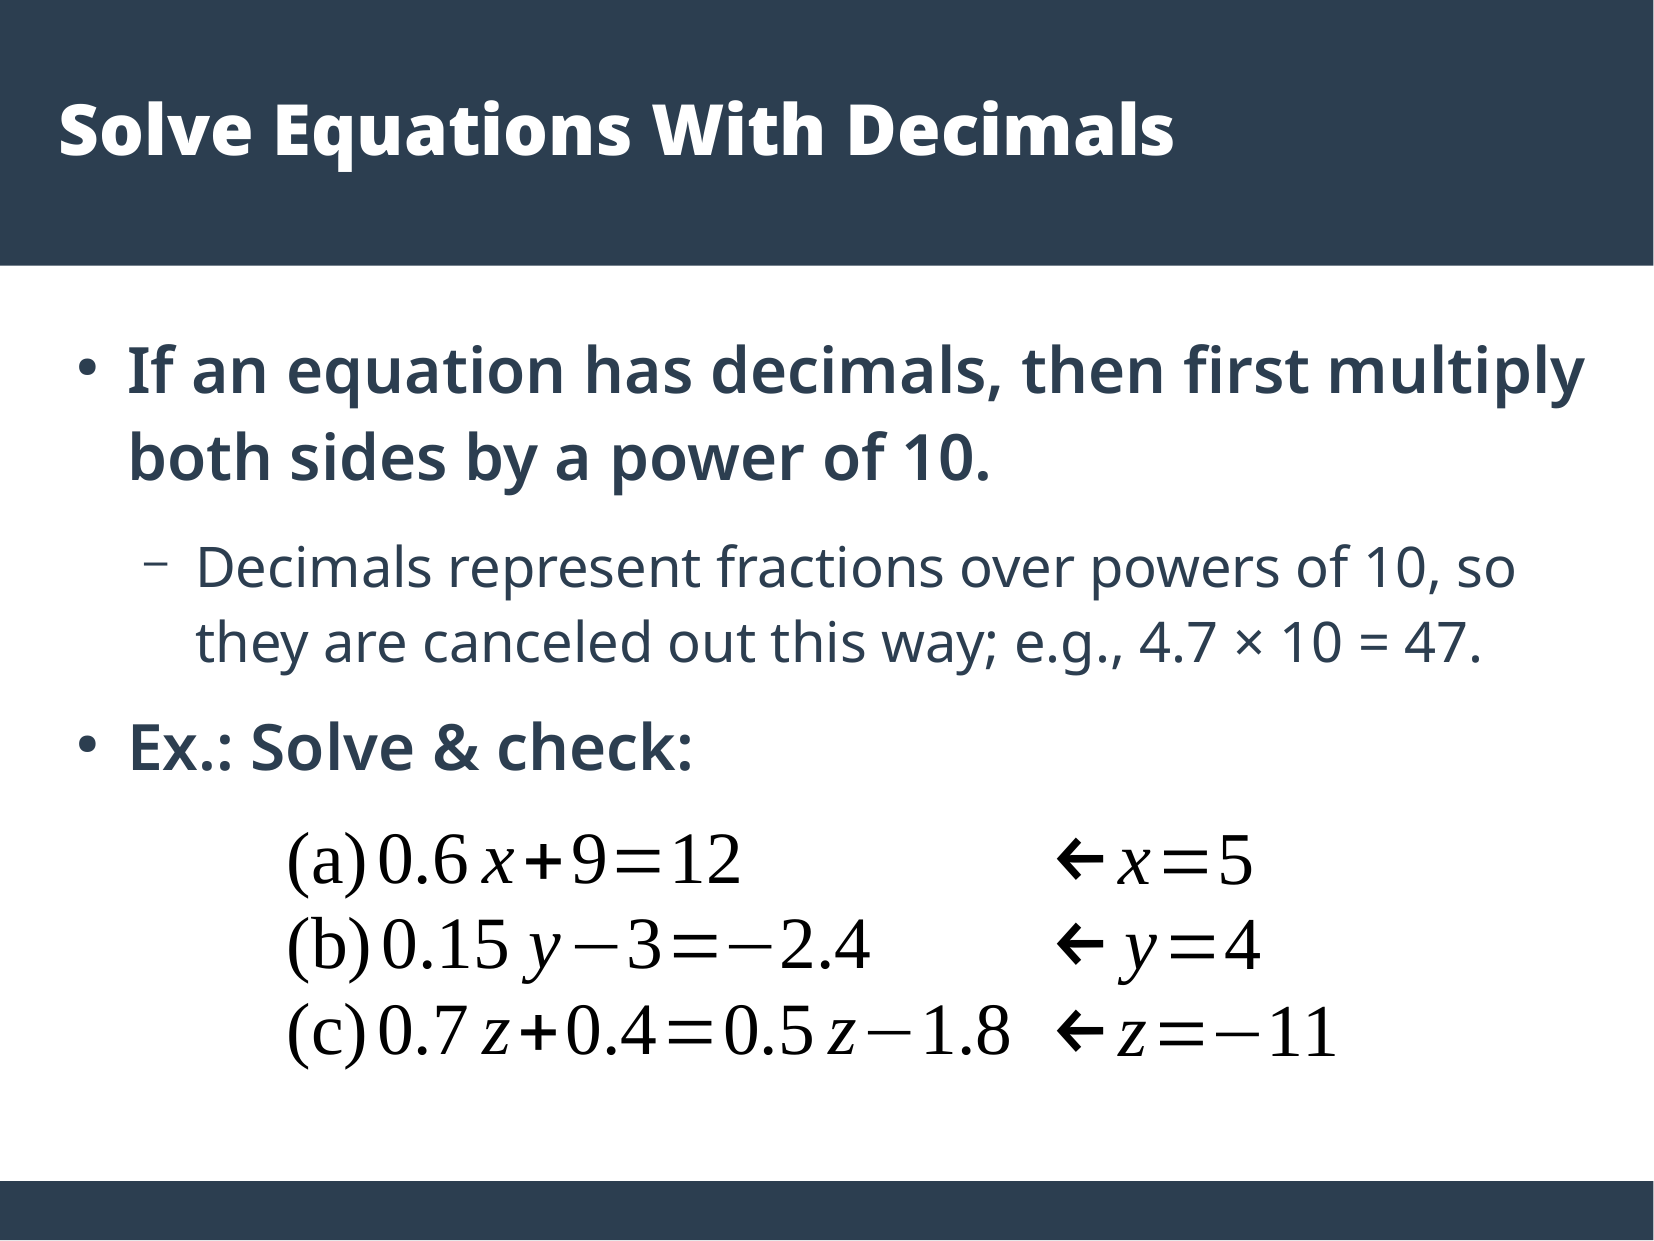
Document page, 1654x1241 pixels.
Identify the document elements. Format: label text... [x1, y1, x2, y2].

list If an equation has decimals, then first multiply both sides by a power of 10. Decimals represent fractions over powers of 10, so they are canceled out this way; e.g., 4.7 × 10 = 47. Ex.: Solve & check: [59, 324, 1595, 796]
chart [1044, 817, 1347, 1073]
title Solve Equations With Decimals [59, 49, 1595, 207]
chart [280, 817, 1020, 1070]
